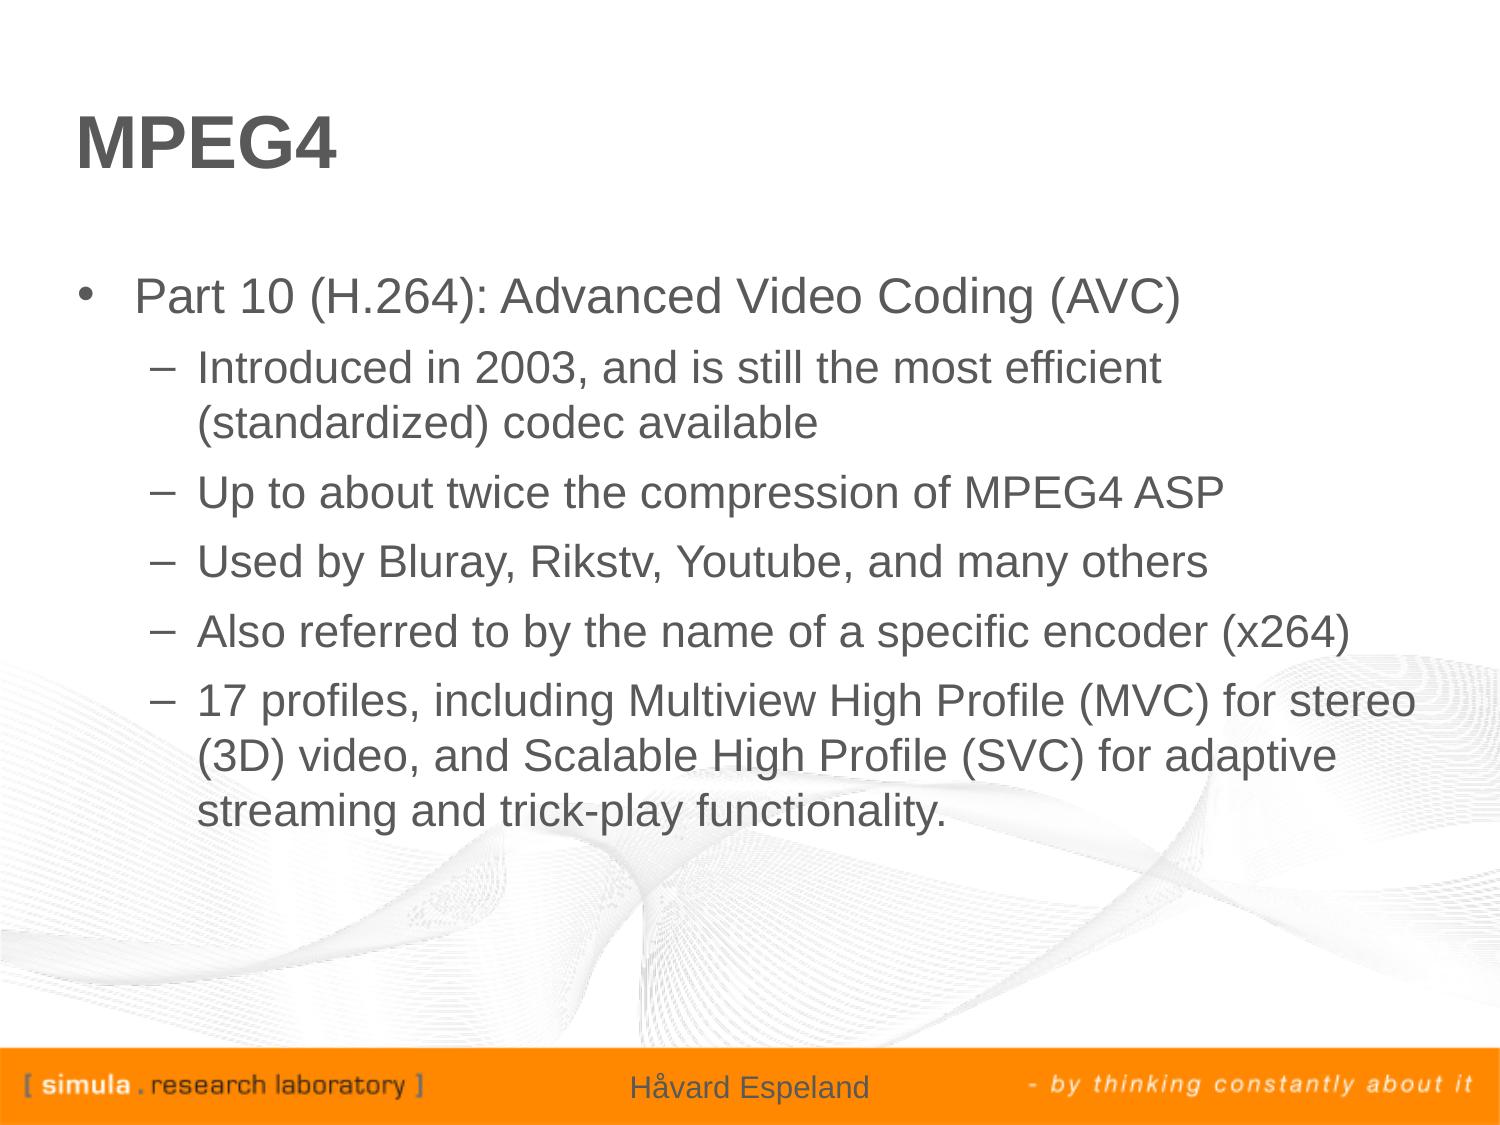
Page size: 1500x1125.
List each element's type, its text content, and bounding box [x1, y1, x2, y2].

list Part 10 (H.264): Advanced Video Coding (AVC) Introduced in 2003, and is still the most efficient (standardized) codec available Up to about twice the compression of MPEG4 ASP Used by Bluray, Rikstv, Youtube, and many others Also referred to by the name of a specific encoder (x264) 17 profiles, including Multiview High Profile (MVC) for stereo (3D) video, and Scalable High Profile (SVC) for adaptive streaming and trick-play functionality. [75, 263, 1425, 1006]
picture [0, 654, 1500, 1125]
title MPEG4 [75, 44, 1425, 233]
